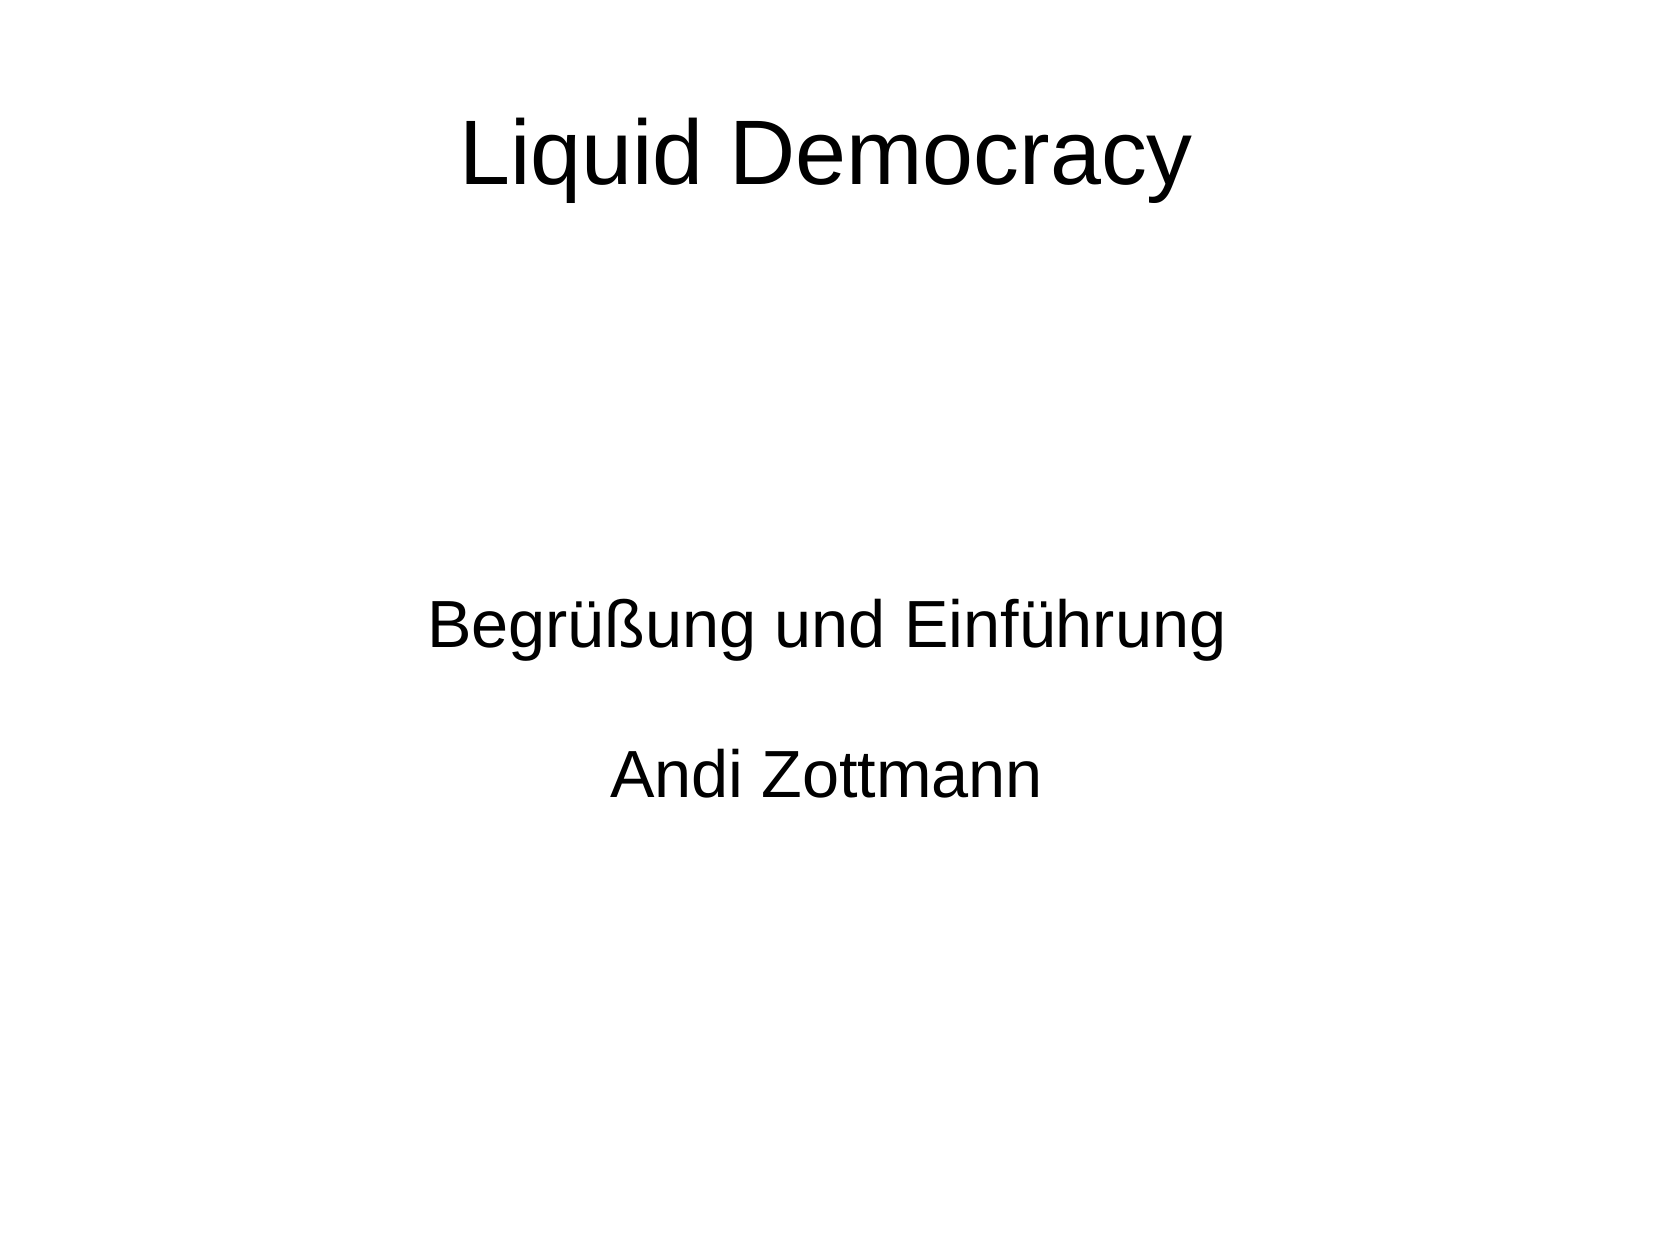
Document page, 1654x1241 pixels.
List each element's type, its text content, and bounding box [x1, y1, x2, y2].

subtitle Begrüßung und Einführung Andi Zottmann [82, 290, 1571, 1109]
title Liquid Democracy [82, 49, 1571, 257]
